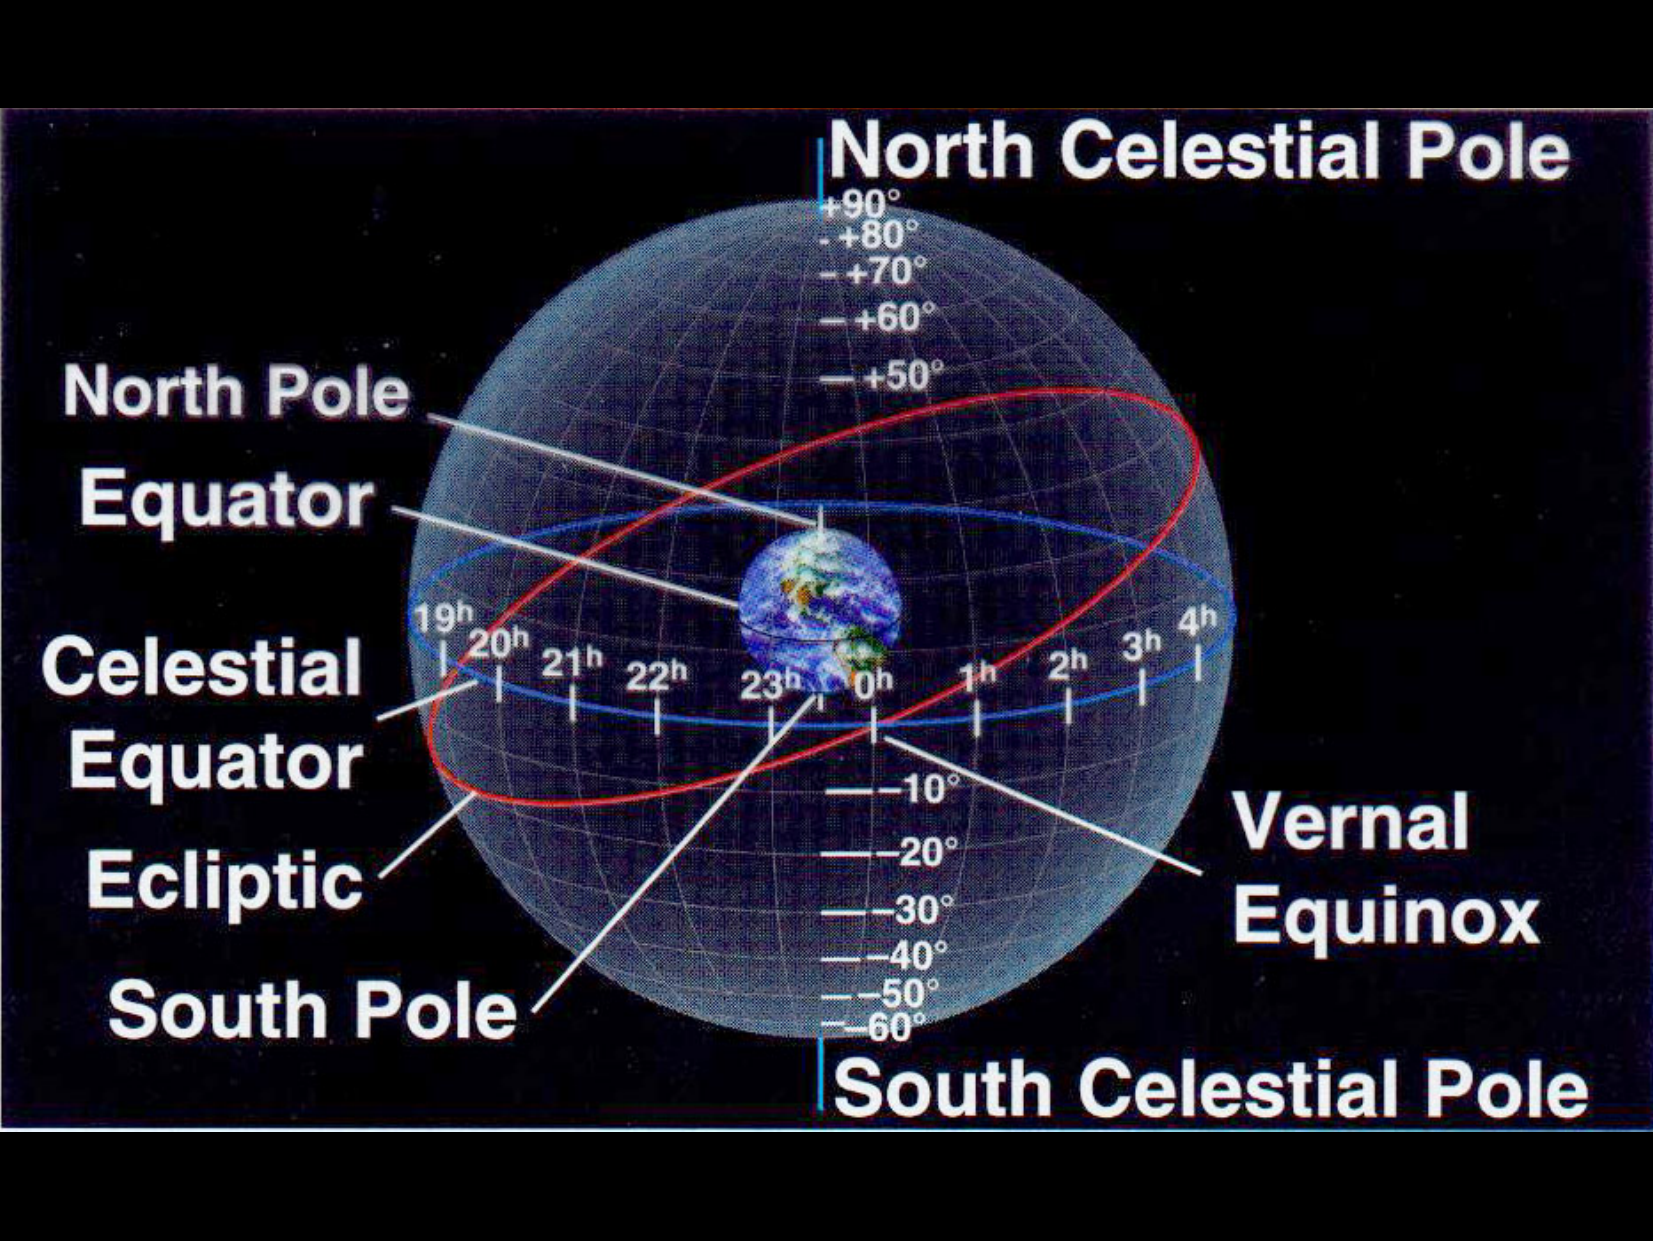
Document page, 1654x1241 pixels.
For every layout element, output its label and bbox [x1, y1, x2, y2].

picture [0, 108, 1653, 1132]
